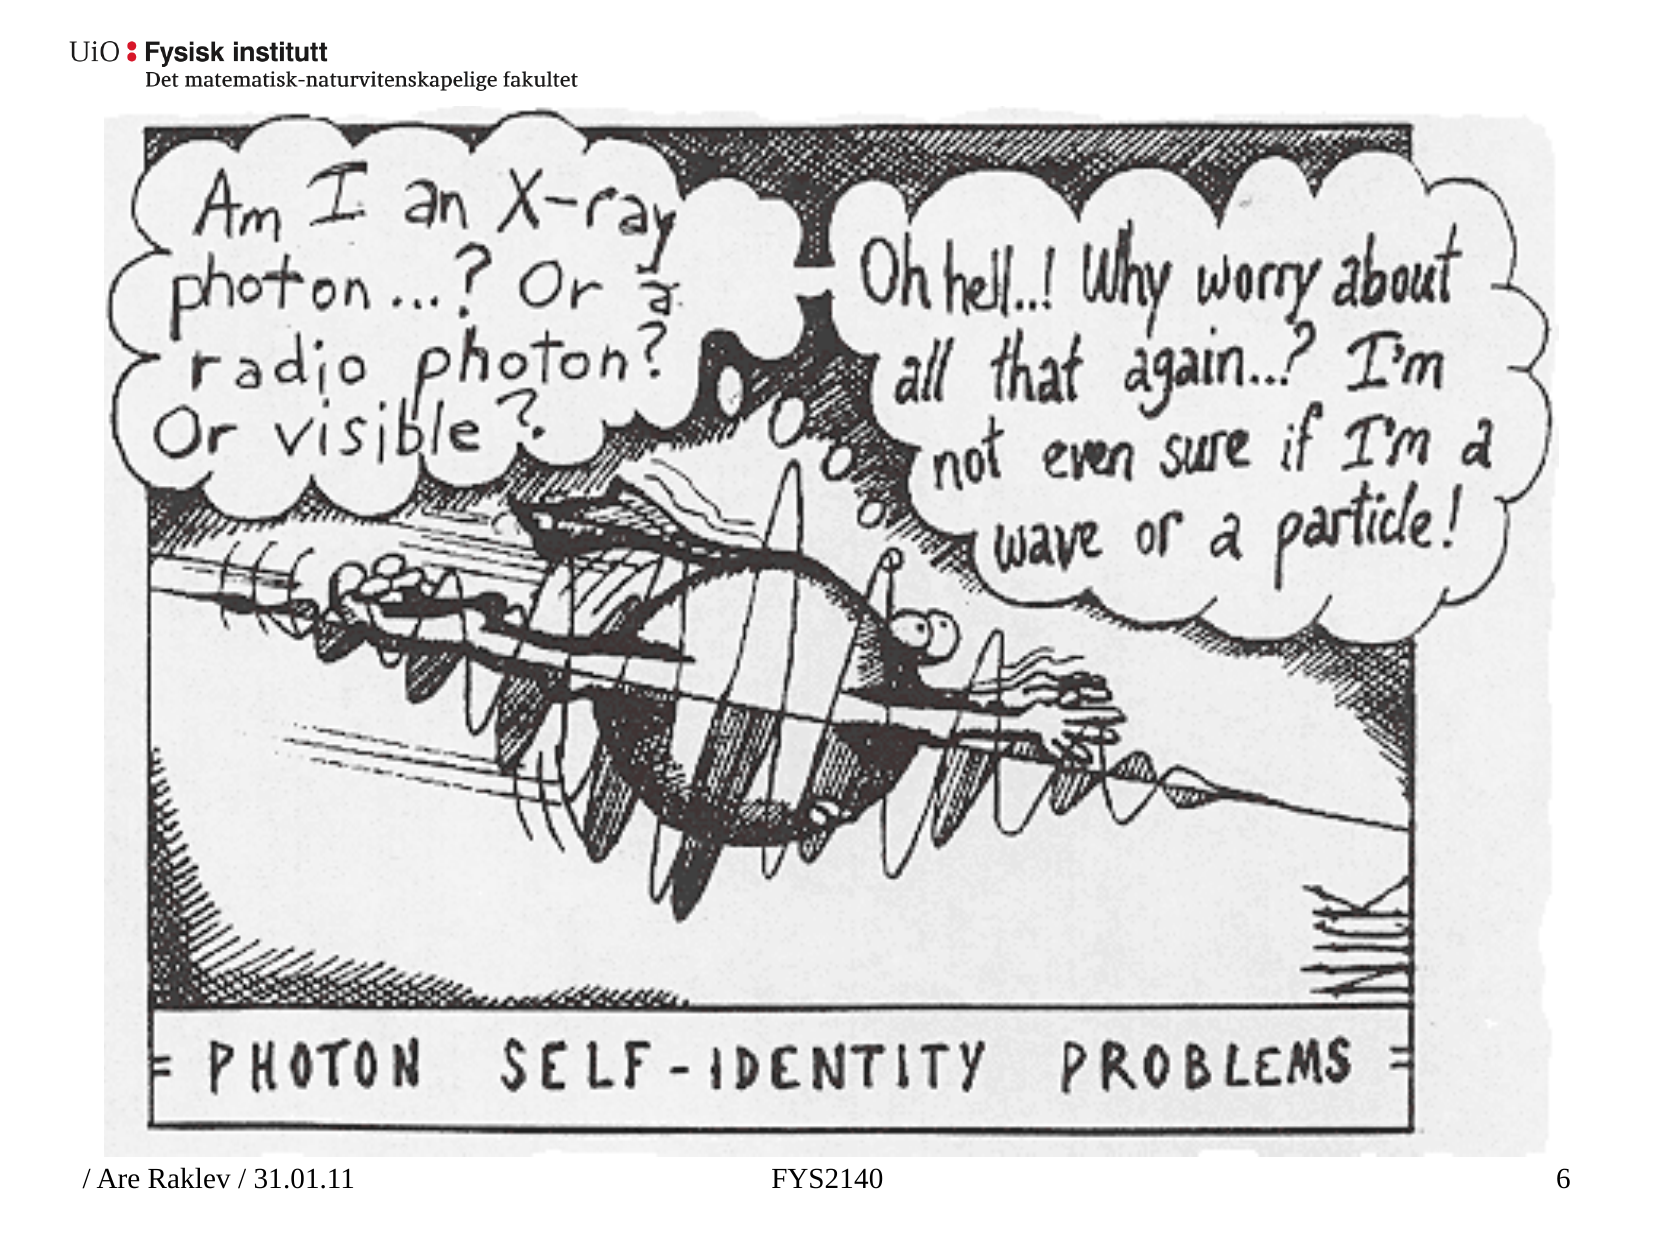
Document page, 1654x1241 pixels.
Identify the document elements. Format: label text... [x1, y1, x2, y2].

title Comptons eksperiment [82, 90, 1571, 298]
picture [104, 106, 1559, 1157]
picture [68, 37, 581, 93]
